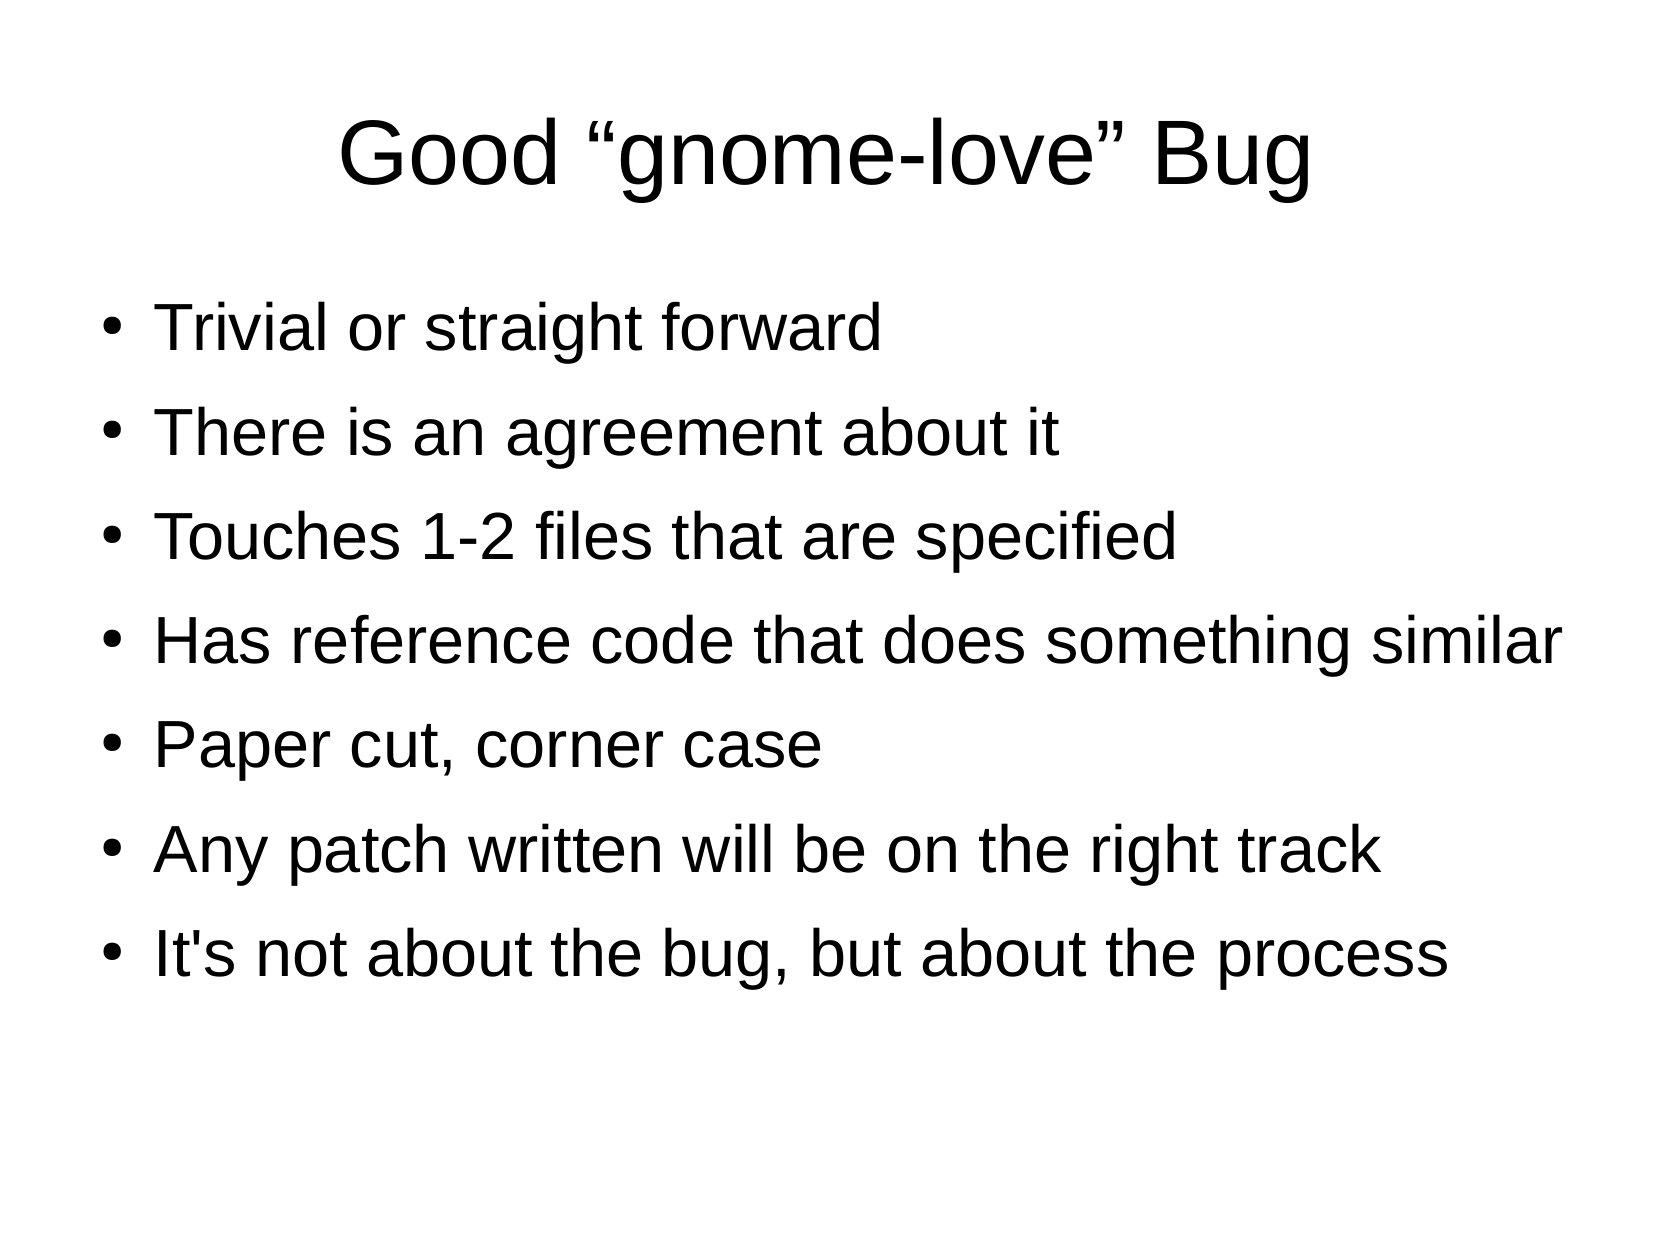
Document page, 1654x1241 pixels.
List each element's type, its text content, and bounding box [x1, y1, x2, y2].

title Good “gnome-love” Bug [82, 49, 1571, 257]
list Trivial or straight forward There is an agreement about it Touches 1-2 files that are specified Has reference code that does something similar Paper cut, corner case Any patch written will be on the right track It's not about the bug, but about the process [82, 290, 1571, 1010]
